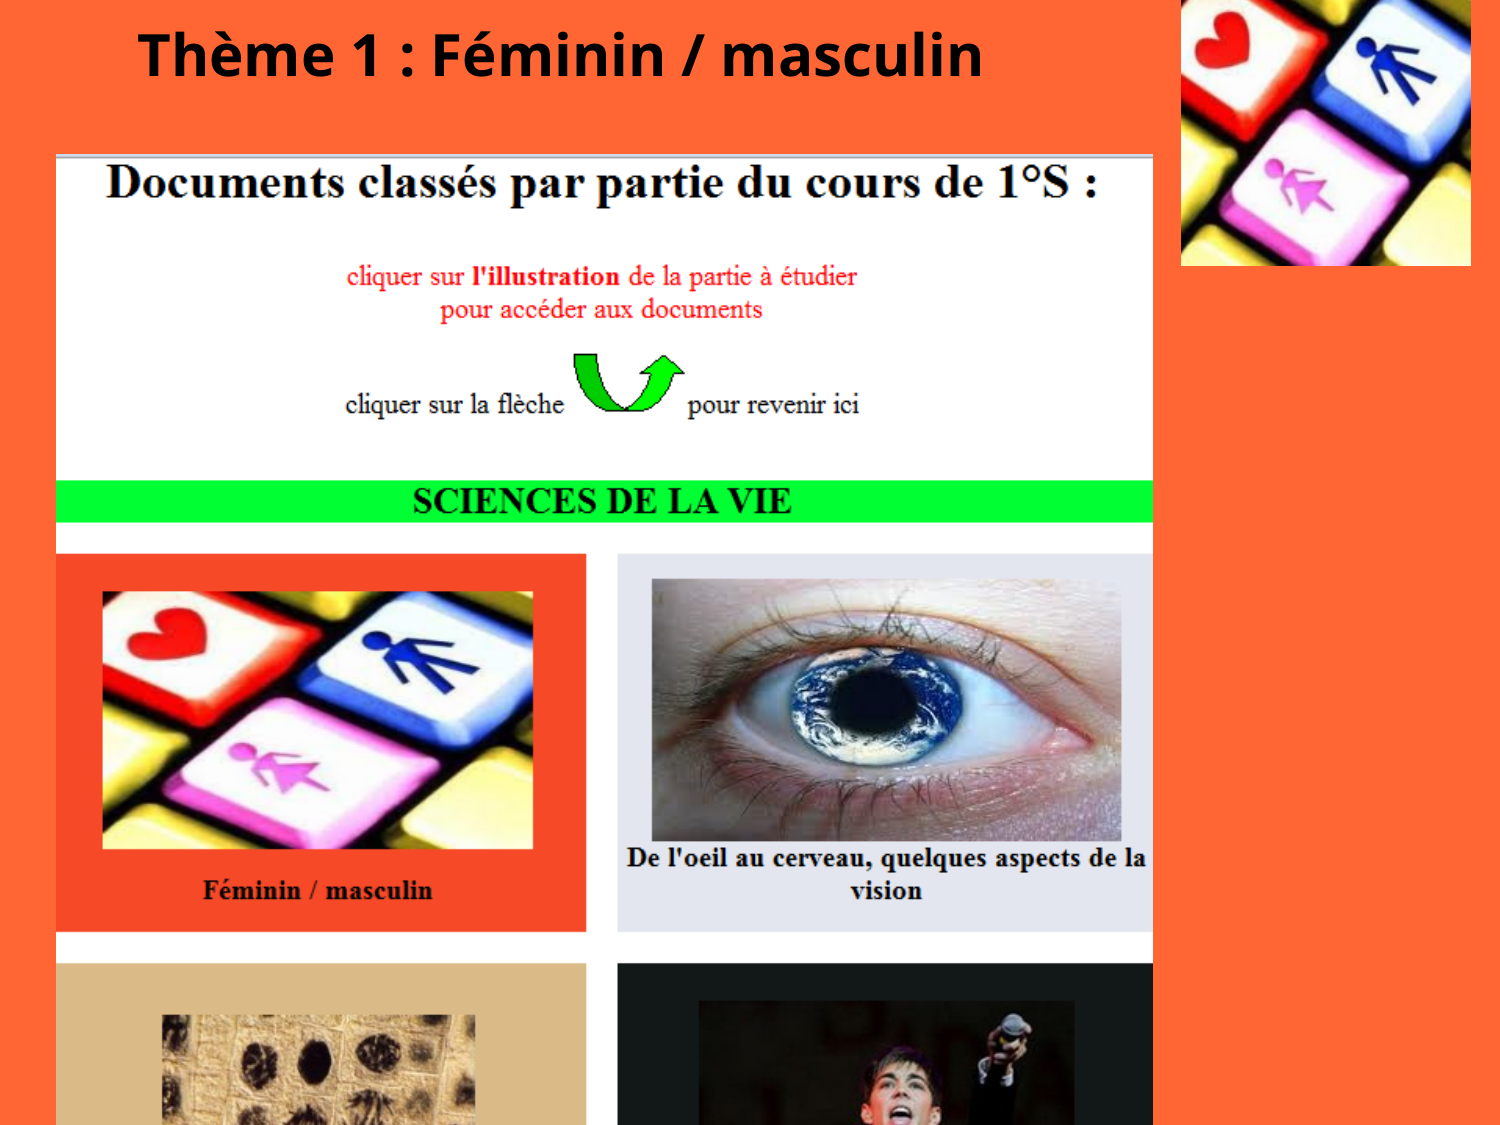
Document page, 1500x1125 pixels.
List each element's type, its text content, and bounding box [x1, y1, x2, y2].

picture [56, 154, 1153, 1125]
text_box Thème 1 : Féminin / masculin [0, 0, 1122, 96]
picture [1181, 0, 1471, 266]
